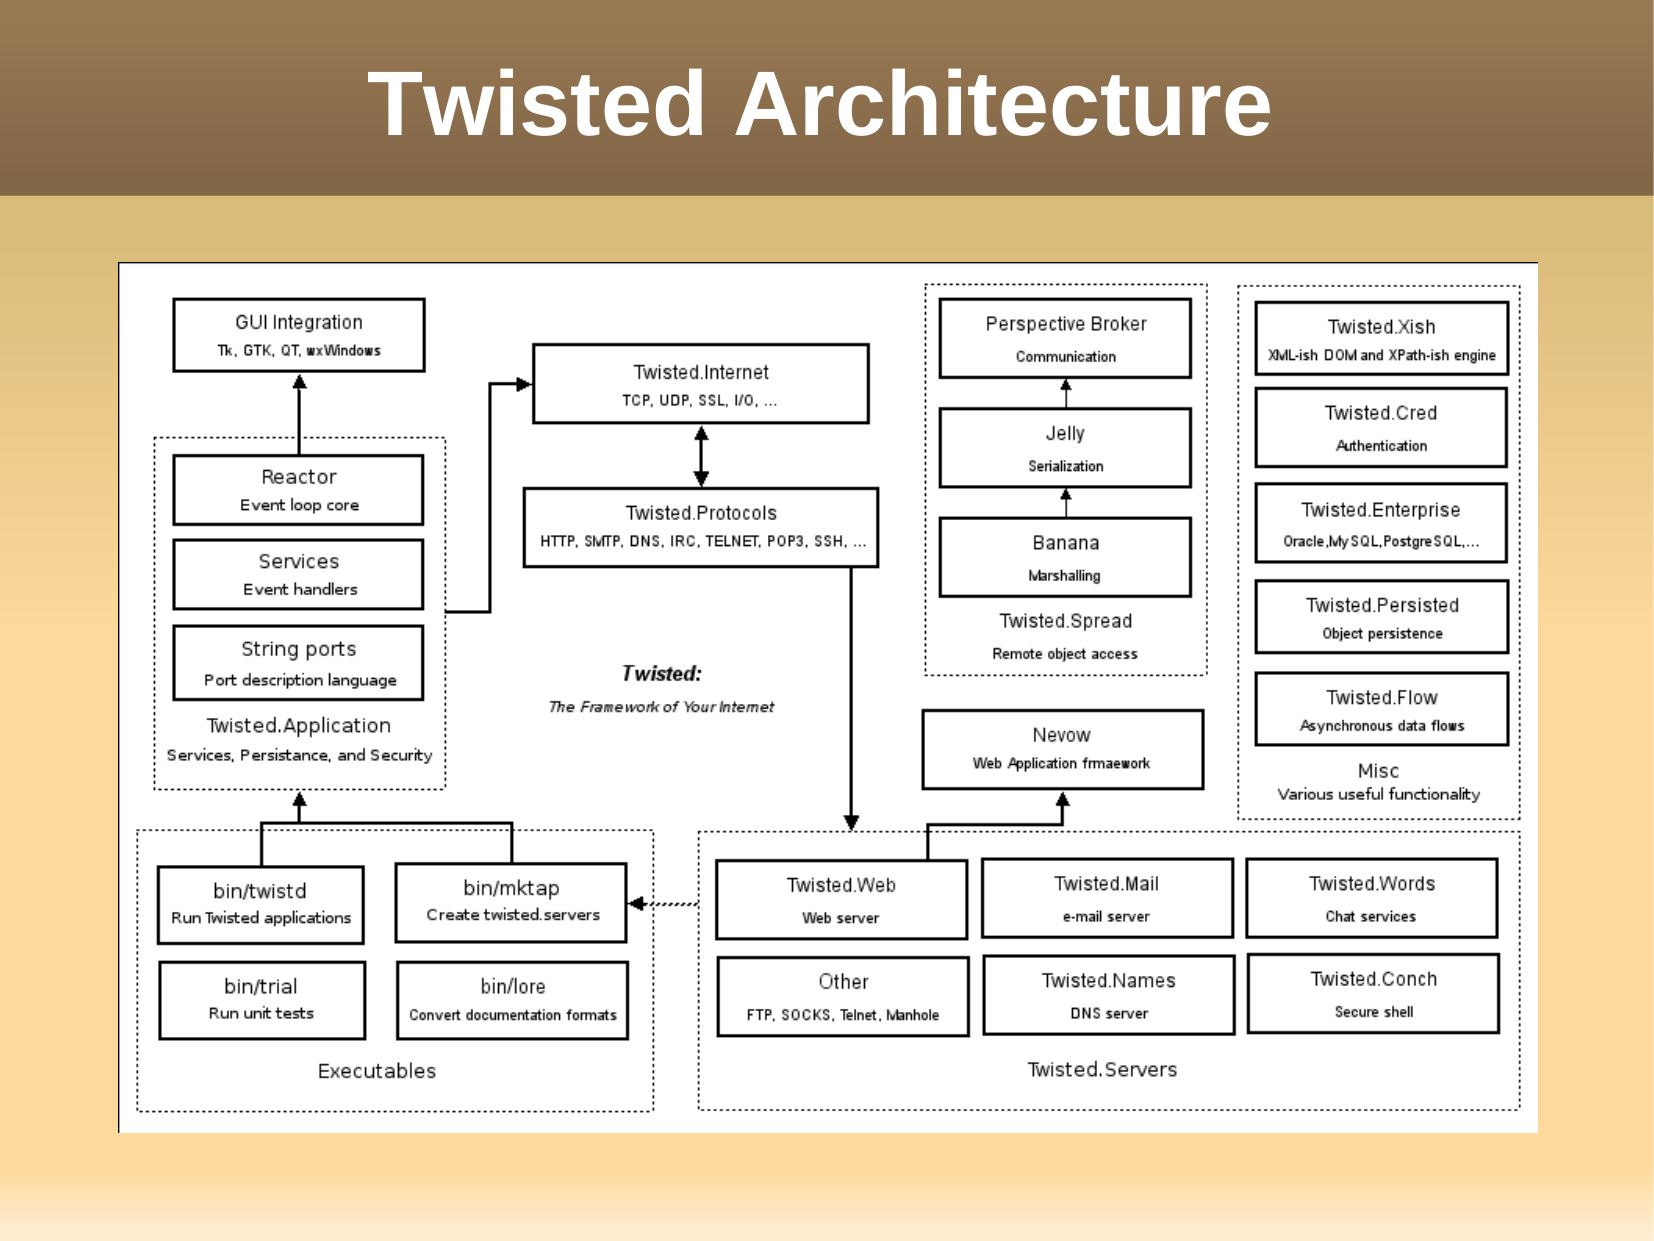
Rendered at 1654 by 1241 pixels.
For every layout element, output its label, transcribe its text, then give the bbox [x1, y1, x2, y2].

picture [0, 0, 1654, 1241]
title Twisted Architecture [76, 7, 1565, 200]
